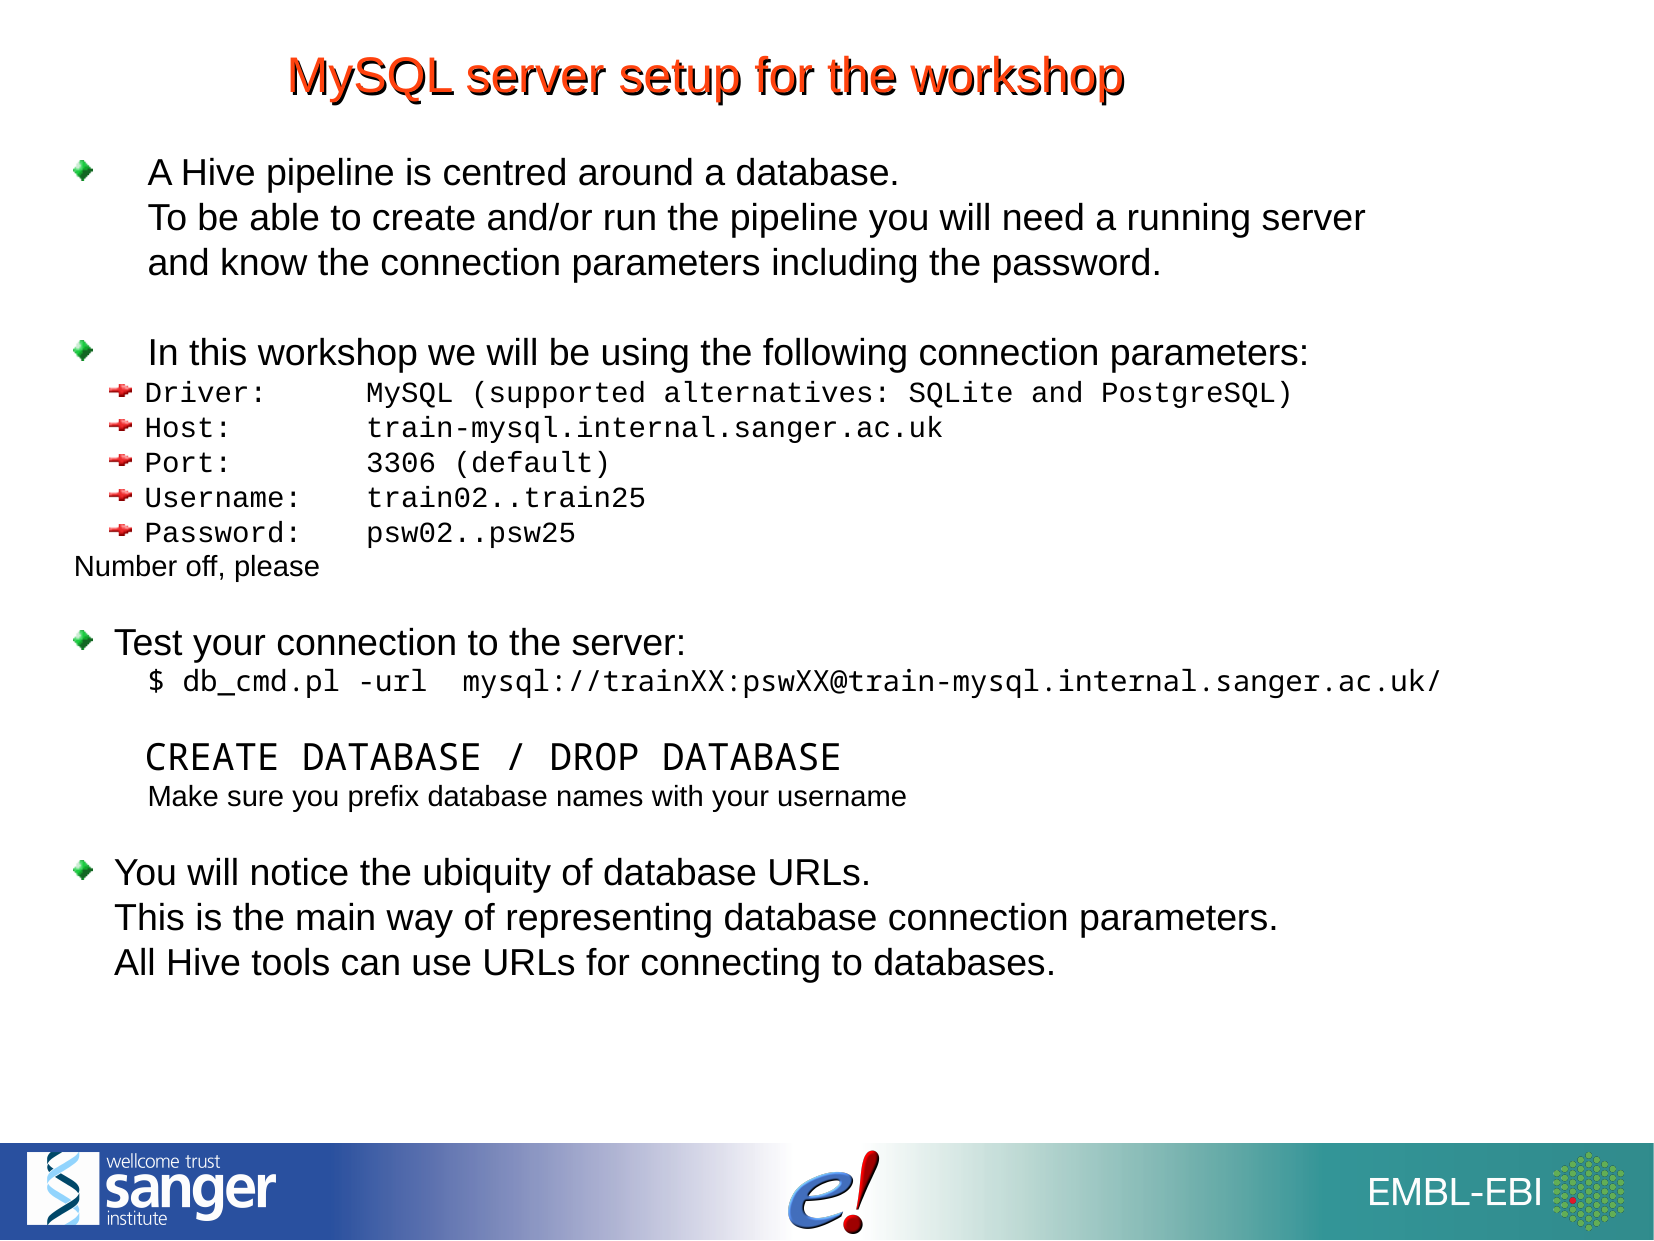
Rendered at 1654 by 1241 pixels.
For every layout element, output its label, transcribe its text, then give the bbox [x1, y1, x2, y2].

picture [73, 160, 93, 181]
picture [109, 419, 132, 431]
text_box MySQL server setup for the workshop [82, 17, 1329, 118]
picture [109, 454, 132, 466]
picture [109, 489, 132, 501]
picture [109, 384, 132, 397]
text_box A Hive pipeline is centred around a database. To be able to create and/or run the pipeline you will need a running server and know the connection parameters including the password. In this workshop we will be using the following connection parameters: Driver: MySQL (supported alternatives: SQLite and PostgreSQL) Host: train-mysql.internal.sanger.ac.uk Port: 3306 (default) Username: train02..train25 Password: psw02..psw25 Number off, please Test your connection to the server: $ db_cmd.pl -url mysql://trainXX:pswXX@train-mysql.internal.sanger.ac.uk/ CREATE DATABASE / DROP DATABASE Make sure you prefix database names with your username You will notice the ubiquity of database URLs. This is the main way of representing database connection parameters. All Hive tools can use URLs for connecting to databases. [58, 132, 1538, 1004]
picture [73, 630, 93, 650]
picture [0, 1143, 1654, 1240]
picture [109, 524, 132, 536]
picture [73, 340, 93, 361]
picture [73, 860, 93, 880]
